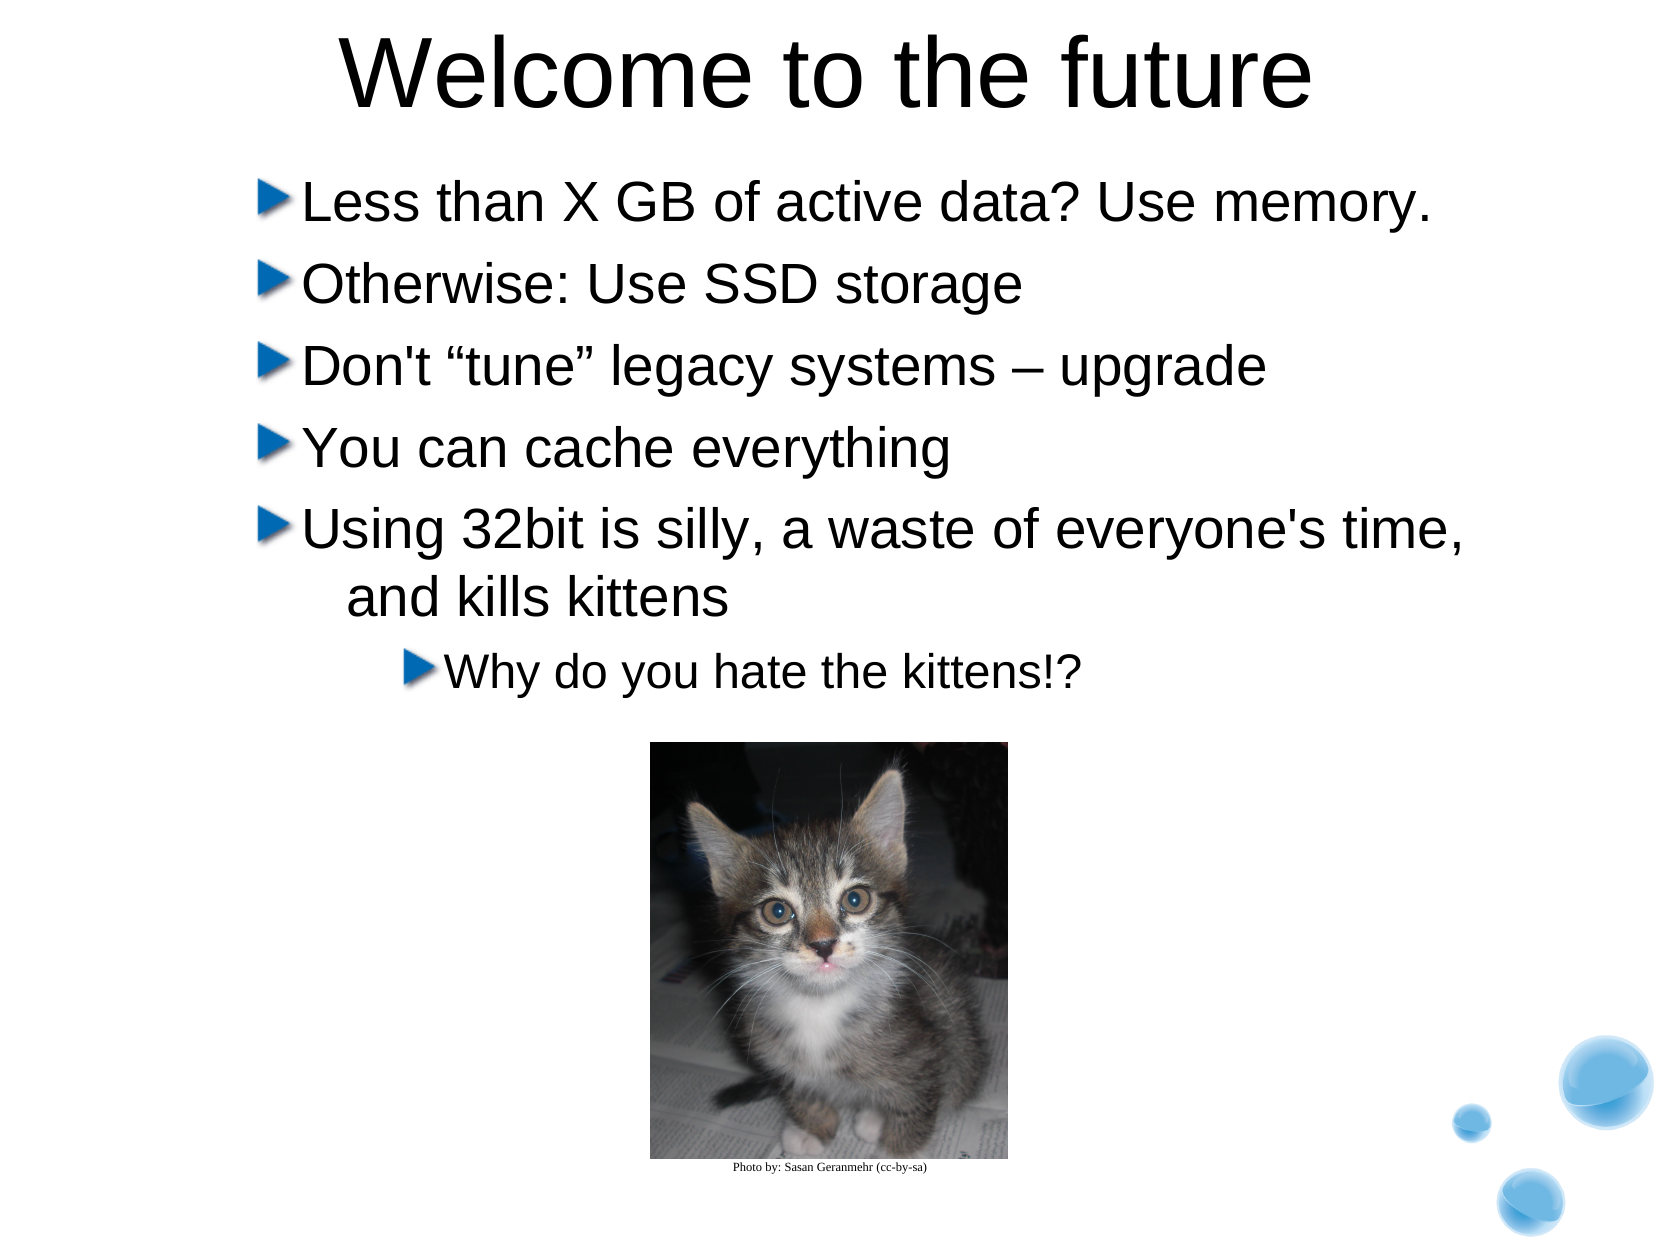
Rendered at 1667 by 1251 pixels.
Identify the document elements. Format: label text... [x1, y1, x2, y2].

picture [650, 742, 1008, 1151]
picture [1451, 1033, 1654, 1238]
list Less than X GB of active data? Use memory. Otherwise: Use SSD storage Don't “tune” legacy systems – upgrade You can cache everything Using 32bit is silly, a waste of everyone's time, and kills kittens Why do you hate the kittens!? [95, 157, 1565, 709]
text_box Photo by: Sasan Geranmehr (cc-by-sa) [649, 1151, 1011, 1182]
text_box [746, 656, 1220, 732]
title Welcome to the future [119, 0, 1536, 157]
